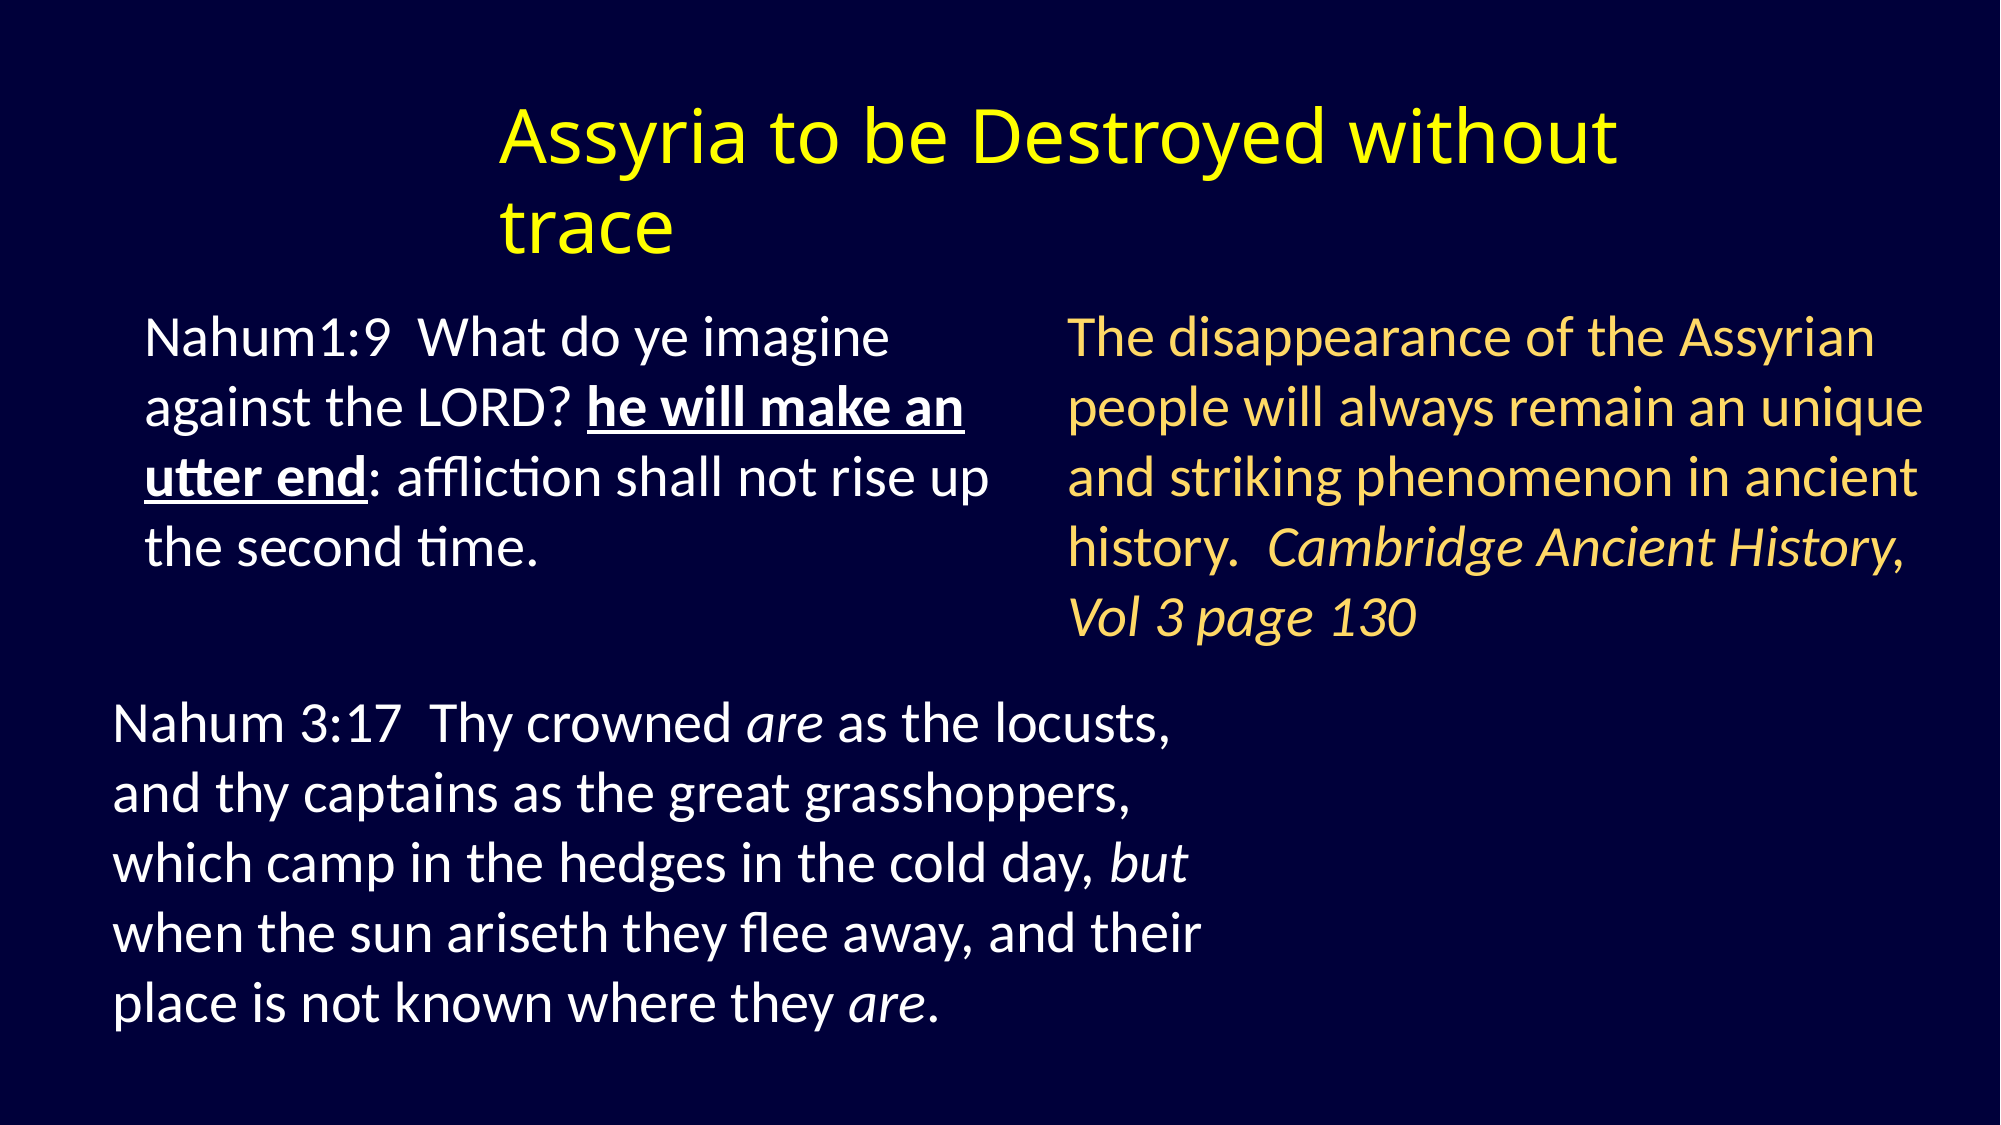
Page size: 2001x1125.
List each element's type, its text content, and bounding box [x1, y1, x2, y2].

text_box Nahum 3:17 Thy crowned are as the locusts, and thy captains as the great grasshoppers, which camp in the hedges in the cold day, but when the sun ariseth they flee away, and their place is not known where they are. [97, 676, 1236, 1045]
text_box Nahum1:9 What do ye imagine against the LORD? he will make an utter end: affliction shall not rise up the second time. [129, 290, 1041, 659]
text_box The disappearance of the Assyrian people will always remain an unique and striking phenomenon in ancient history. Cambridge Ancient History, Vol 3 page 130 [1052, 290, 1964, 659]
text_box Assyria to be Destroyed without trace [485, 81, 1687, 276]
